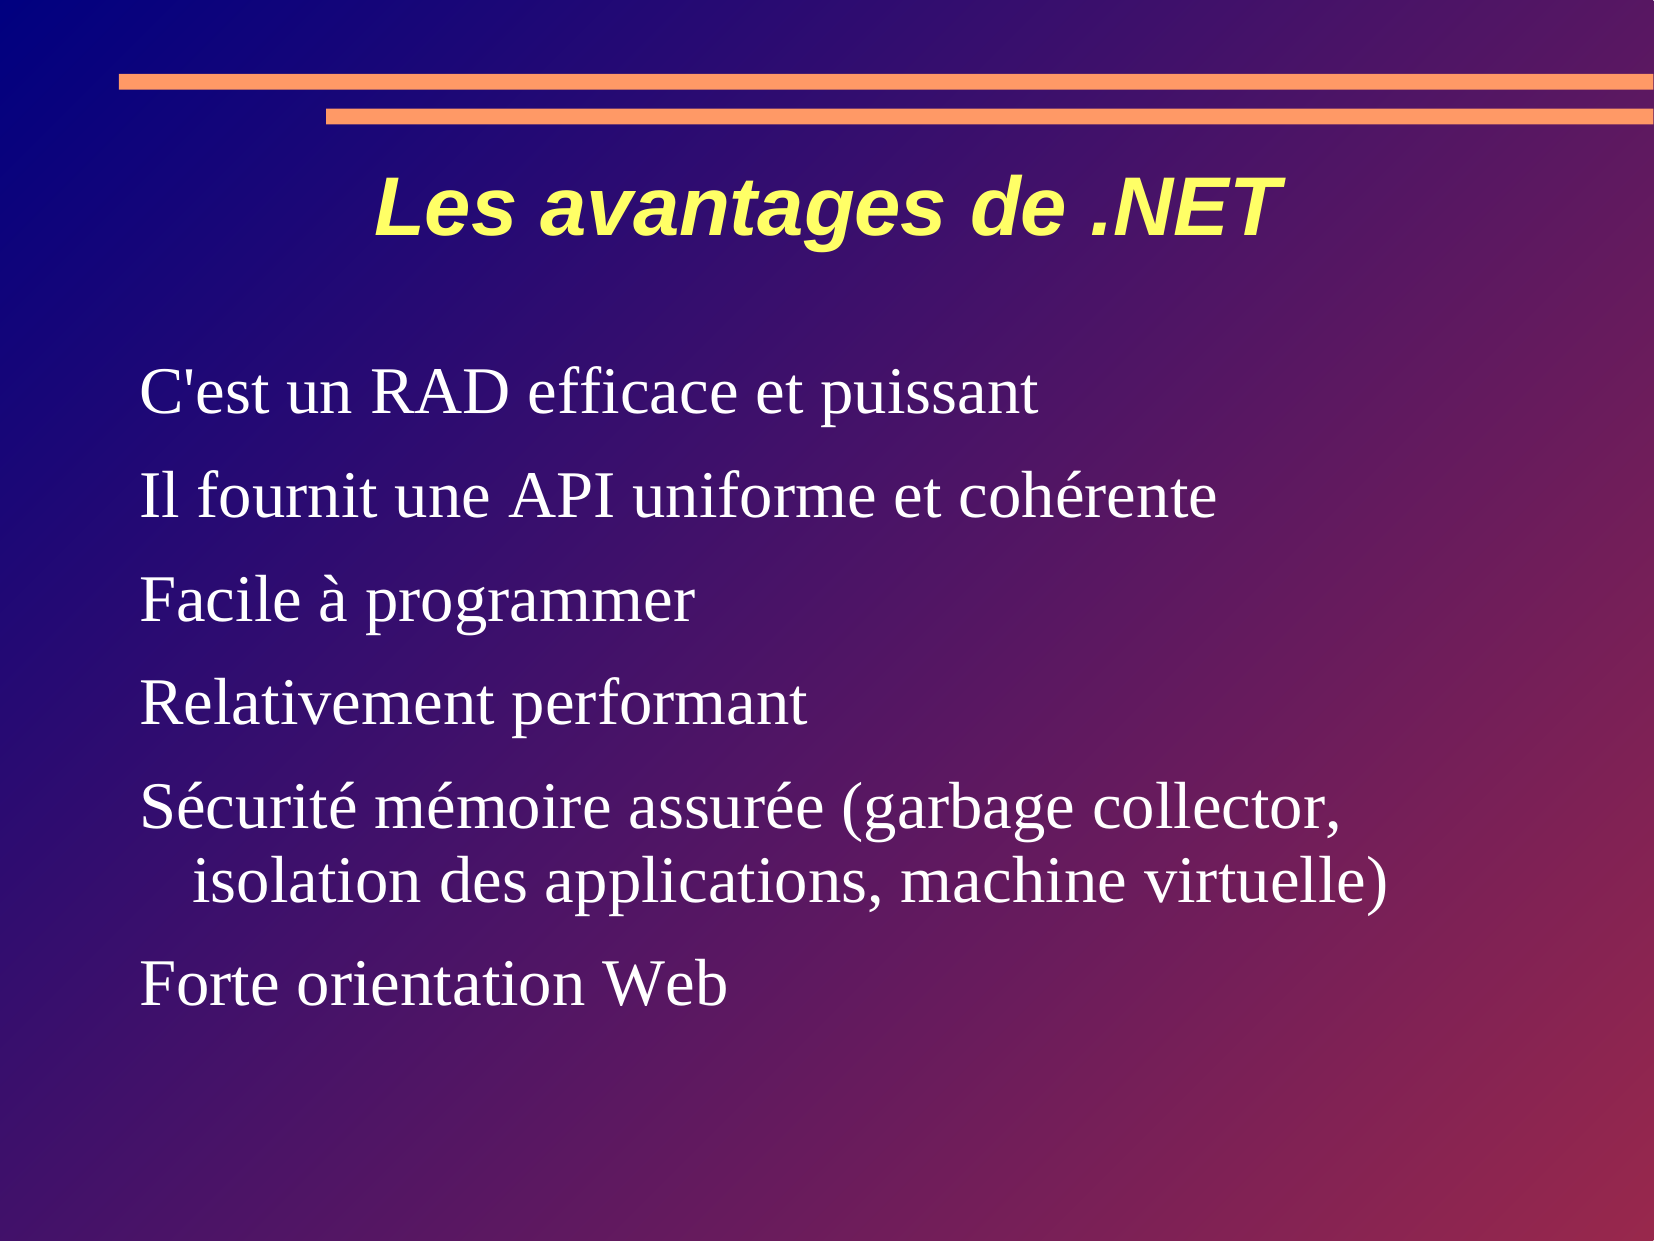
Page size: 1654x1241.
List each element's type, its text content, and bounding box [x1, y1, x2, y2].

title Les avantages de .NET [121, 102, 1534, 311]
list C'est un RAD efficace et puissant Il fournit une API uniforme et cohérente Facile à programmer Relativement performant Sécurité mémoire assurée (garbage collector, isolation des applications, machine virtuelle) Forte orientation Web [121, 354, 1534, 1039]
